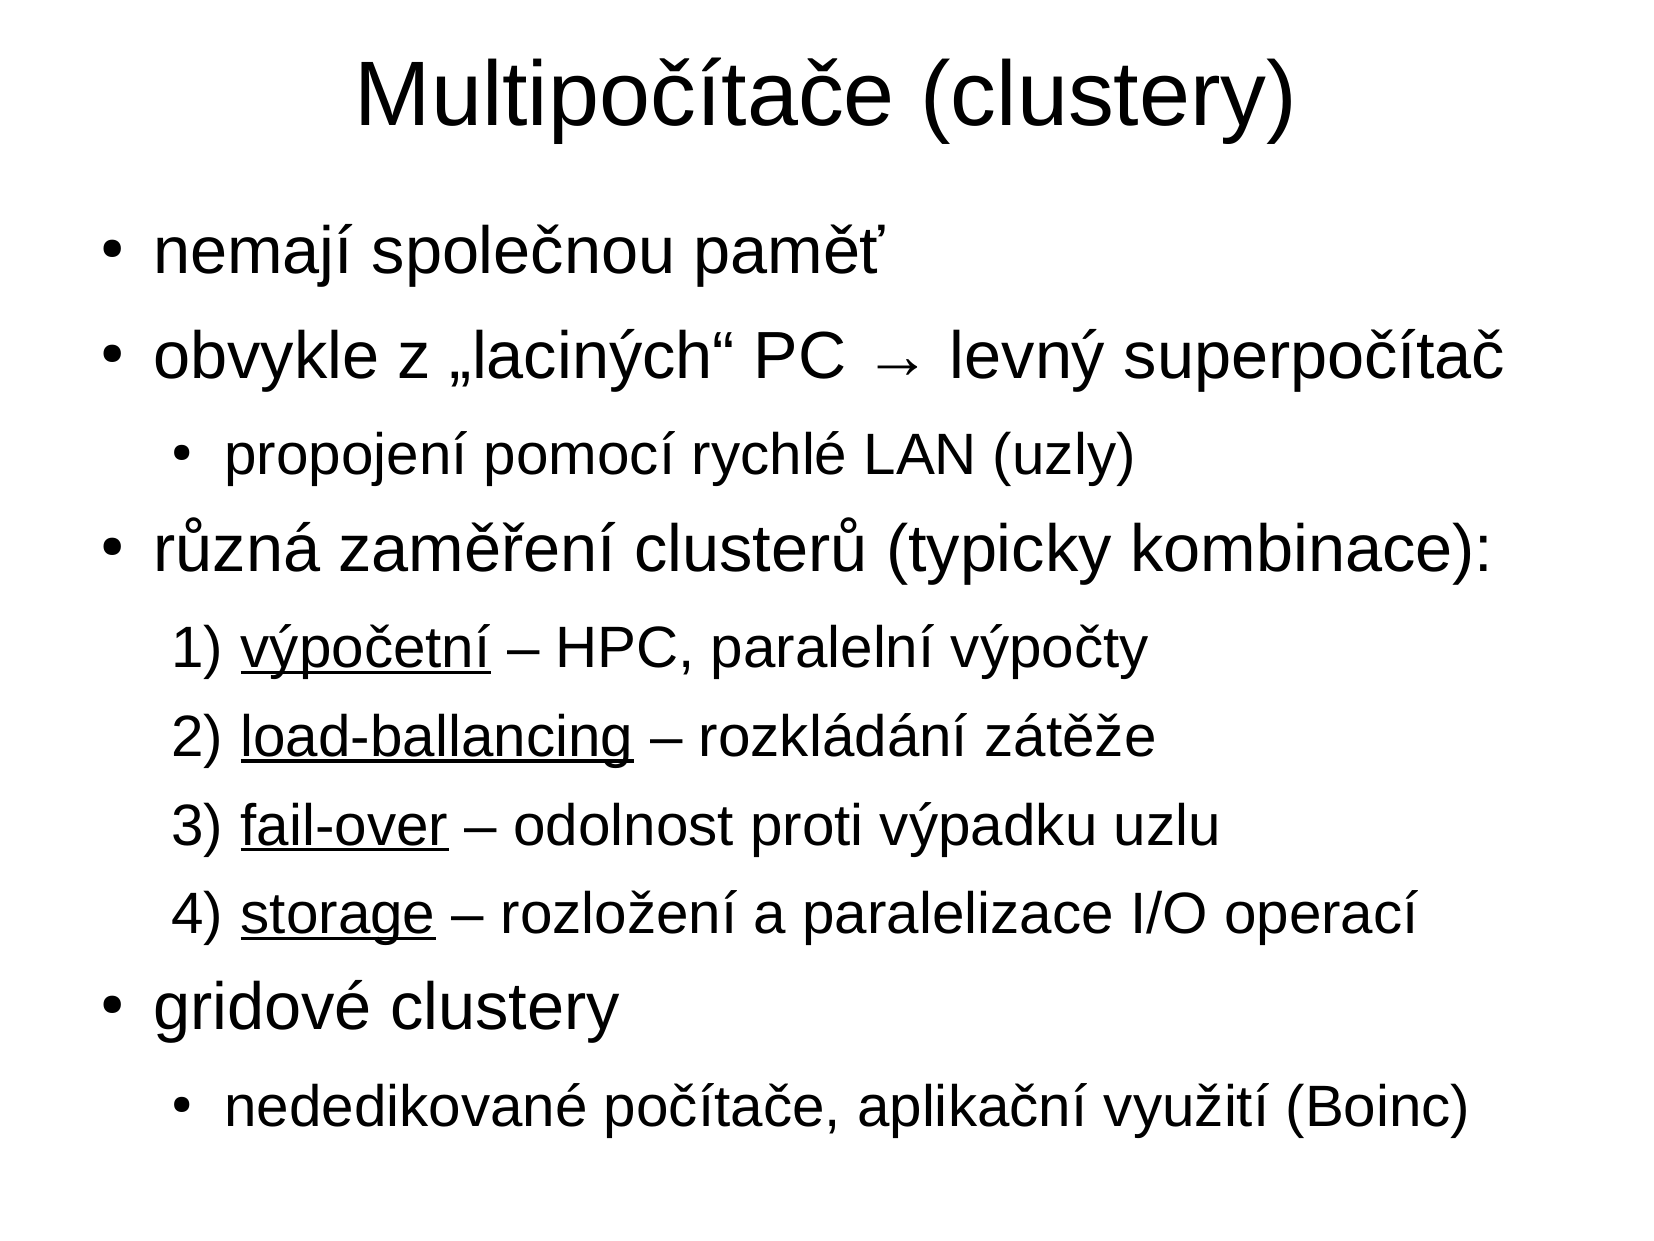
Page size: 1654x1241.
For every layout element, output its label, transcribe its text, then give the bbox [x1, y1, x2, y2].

title Multipočítače (clustery) [82, 0, 1571, 191]
list nemají společnou paměť obvykle z „laciných“ PC → levný superpočítač propojení pomocí rychlé LAN (uzly) různá zaměření clusterů (typicky kombinace): výpočetní – HPC, paralelní výpočty load-ballancing – rozkládání zátěže fail-over – odolnost proti výpadku uzlu storage – rozložení a paralelizace I/O operací gridové clustery nededikované počítače, aplikační využití (Boinc) [82, 213, 1571, 1139]
